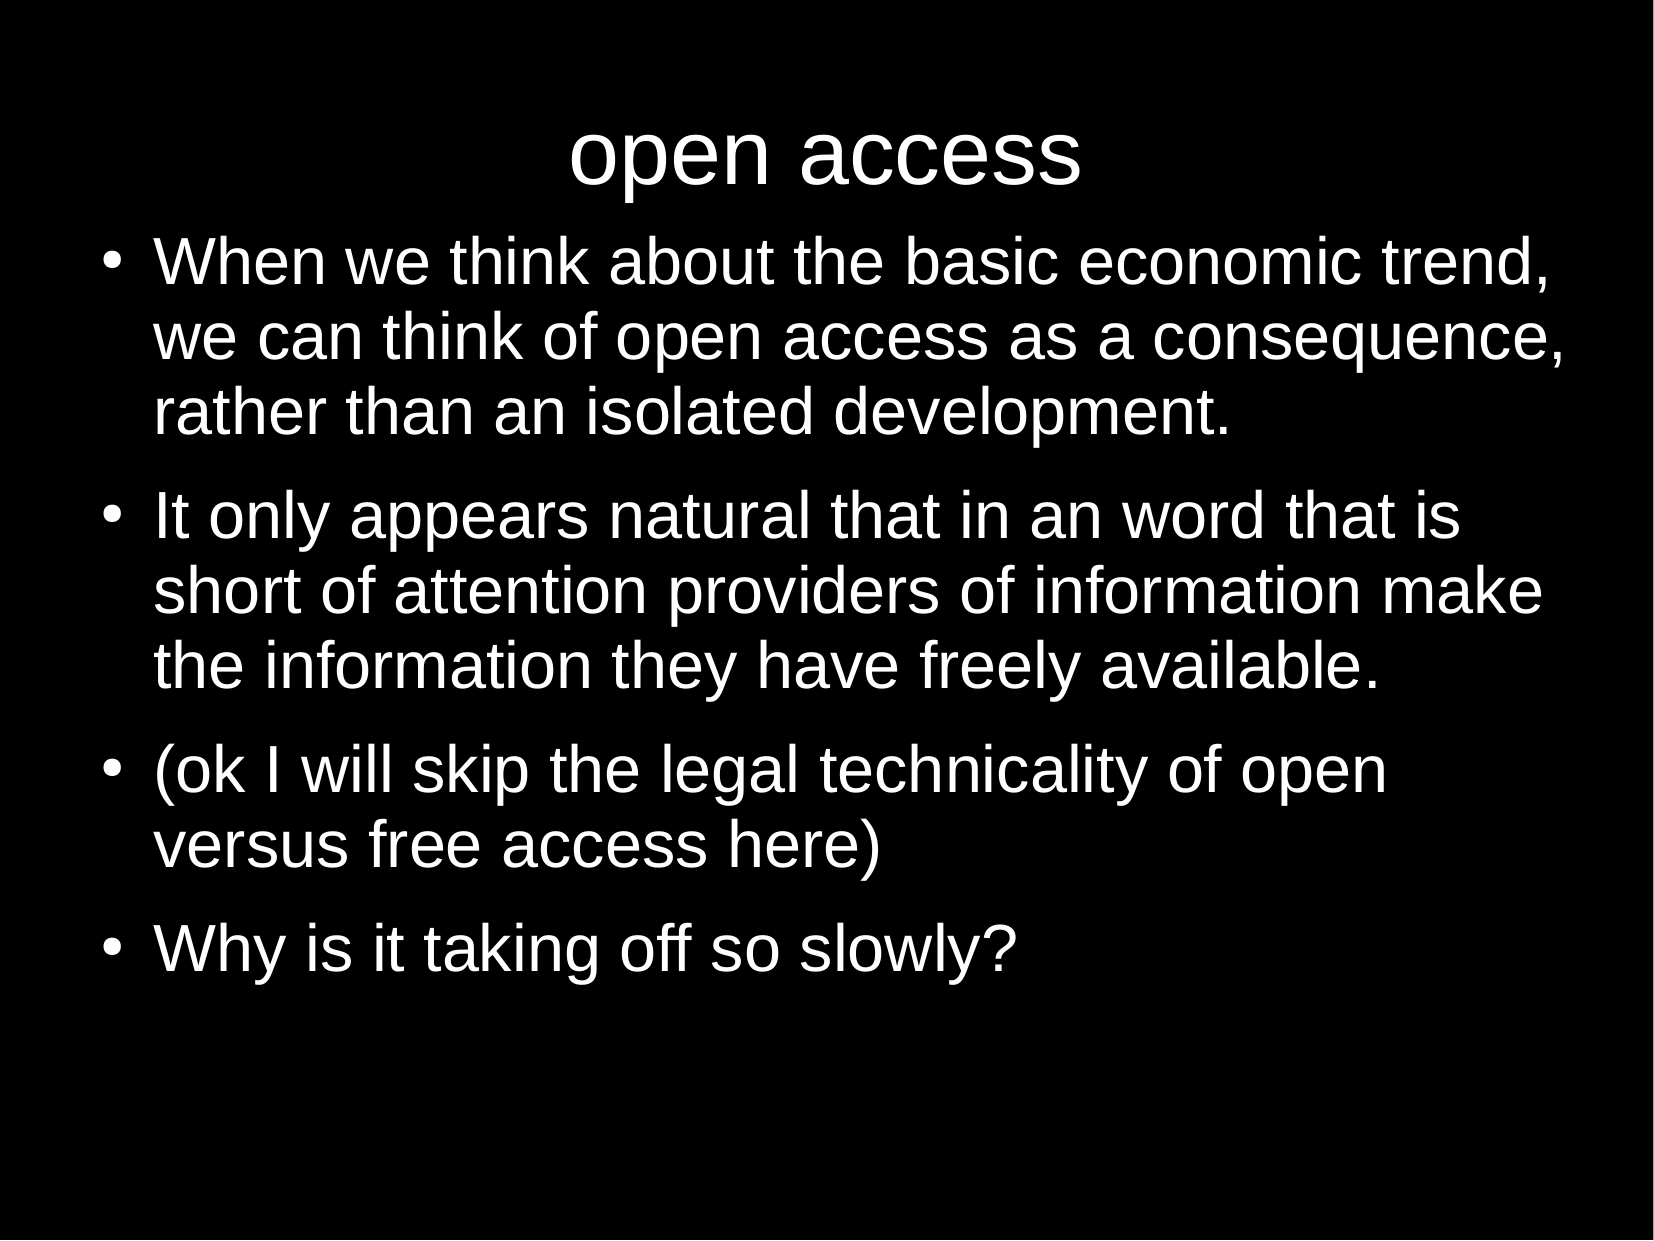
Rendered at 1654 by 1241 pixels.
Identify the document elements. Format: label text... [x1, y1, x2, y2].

title open access [82, 49, 1571, 224]
list When we think about the basic economic trend, we can think of open access as a consequence, rather than an isolated development. It only appears natural that in an word that is short of attention providers of information make the information they have freely available. (ok I will skip the legal technicality of open versus free access here) Why is it taking off so slowly? [82, 224, 1571, 1182]
